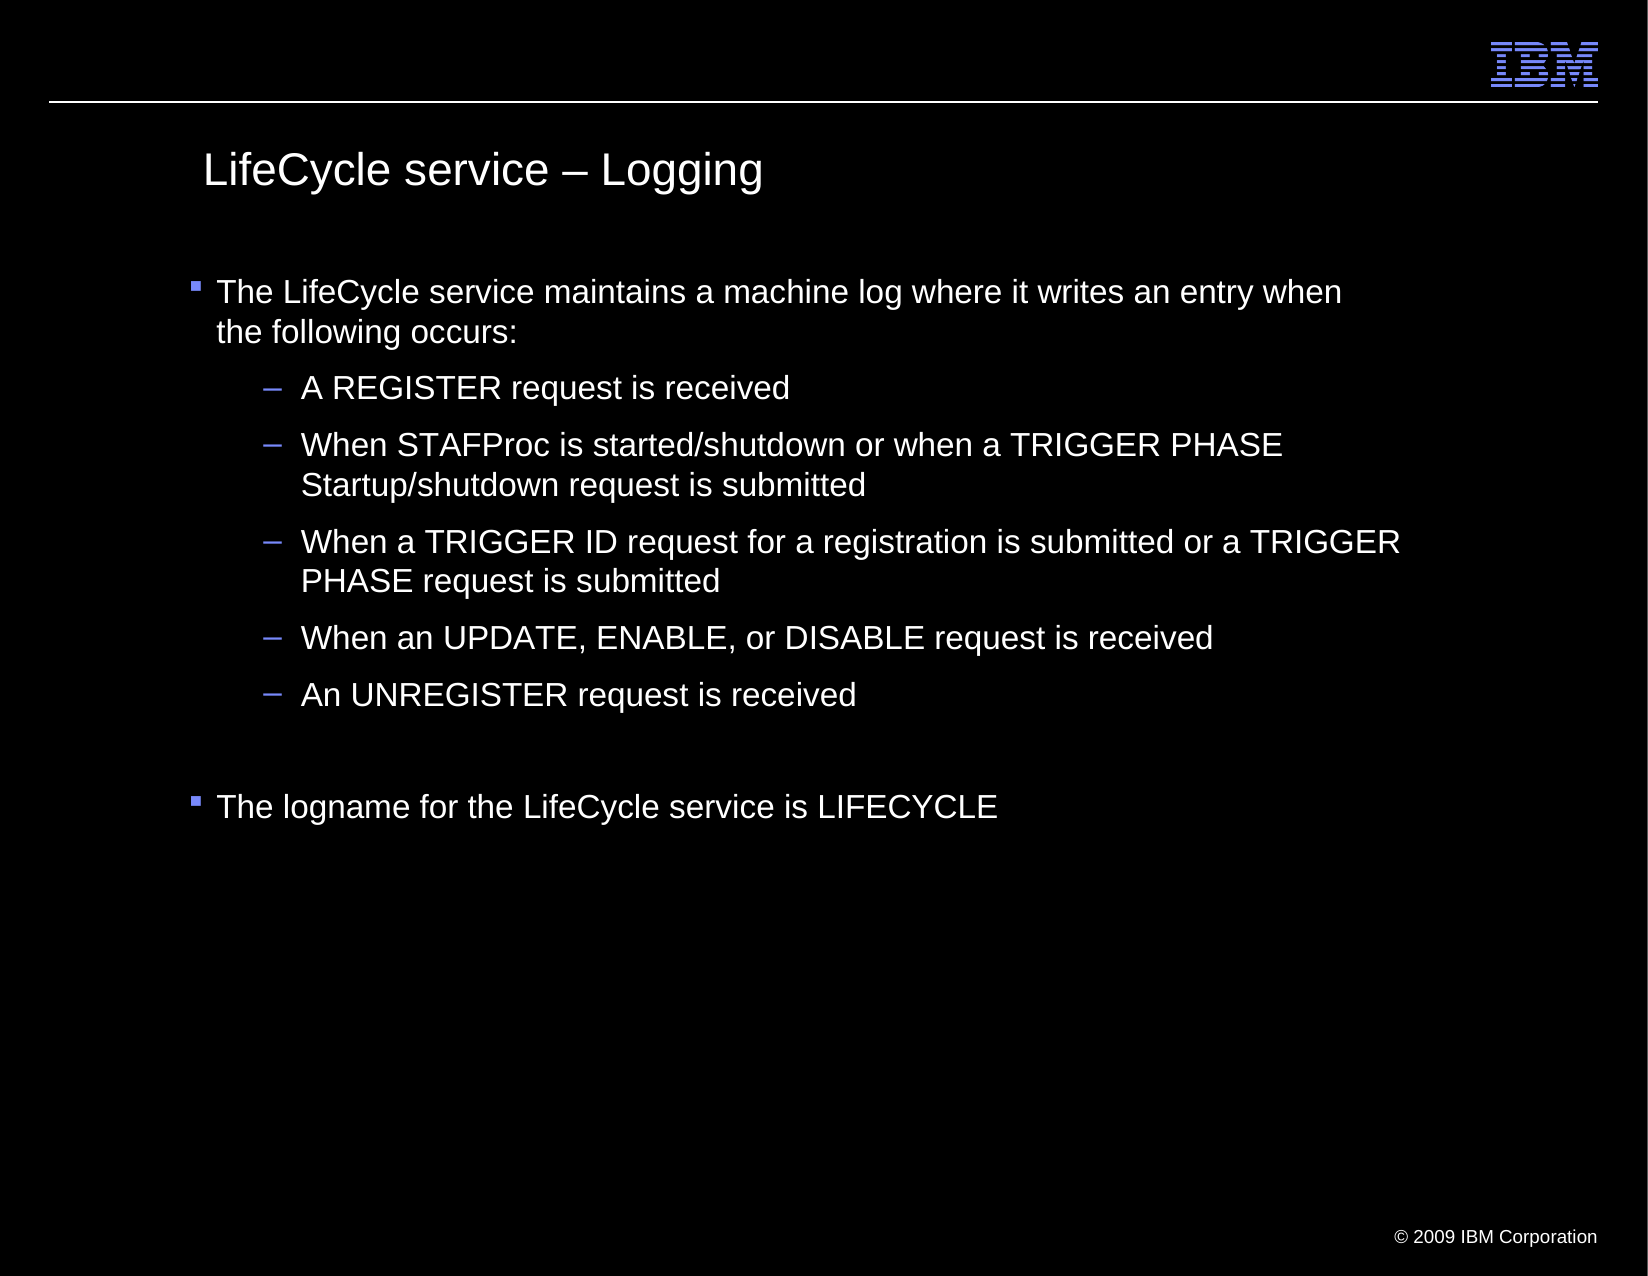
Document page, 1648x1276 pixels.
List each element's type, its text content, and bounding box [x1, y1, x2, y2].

picture [1491, 42, 1598, 87]
text_box The LifeCycle service maintains a machine log where it writes an entry when the following occurs: A REGISTER request is received When STAFProc is started/shutdown or when a TRIGGER PHASE Startup/shutdown request is submitted When a TRIGGER ID request for a registration is submitted or a TRIGGER PHASE request is submitted When an UPDATE, ENABLE, or DISABLE request is received An UNREGISTER request is received The logname for the LifeCycle service is LIFECYCLE [173, 262, 1587, 880]
title LifeCycle service – Logging [186, 137, 1648, 231]
